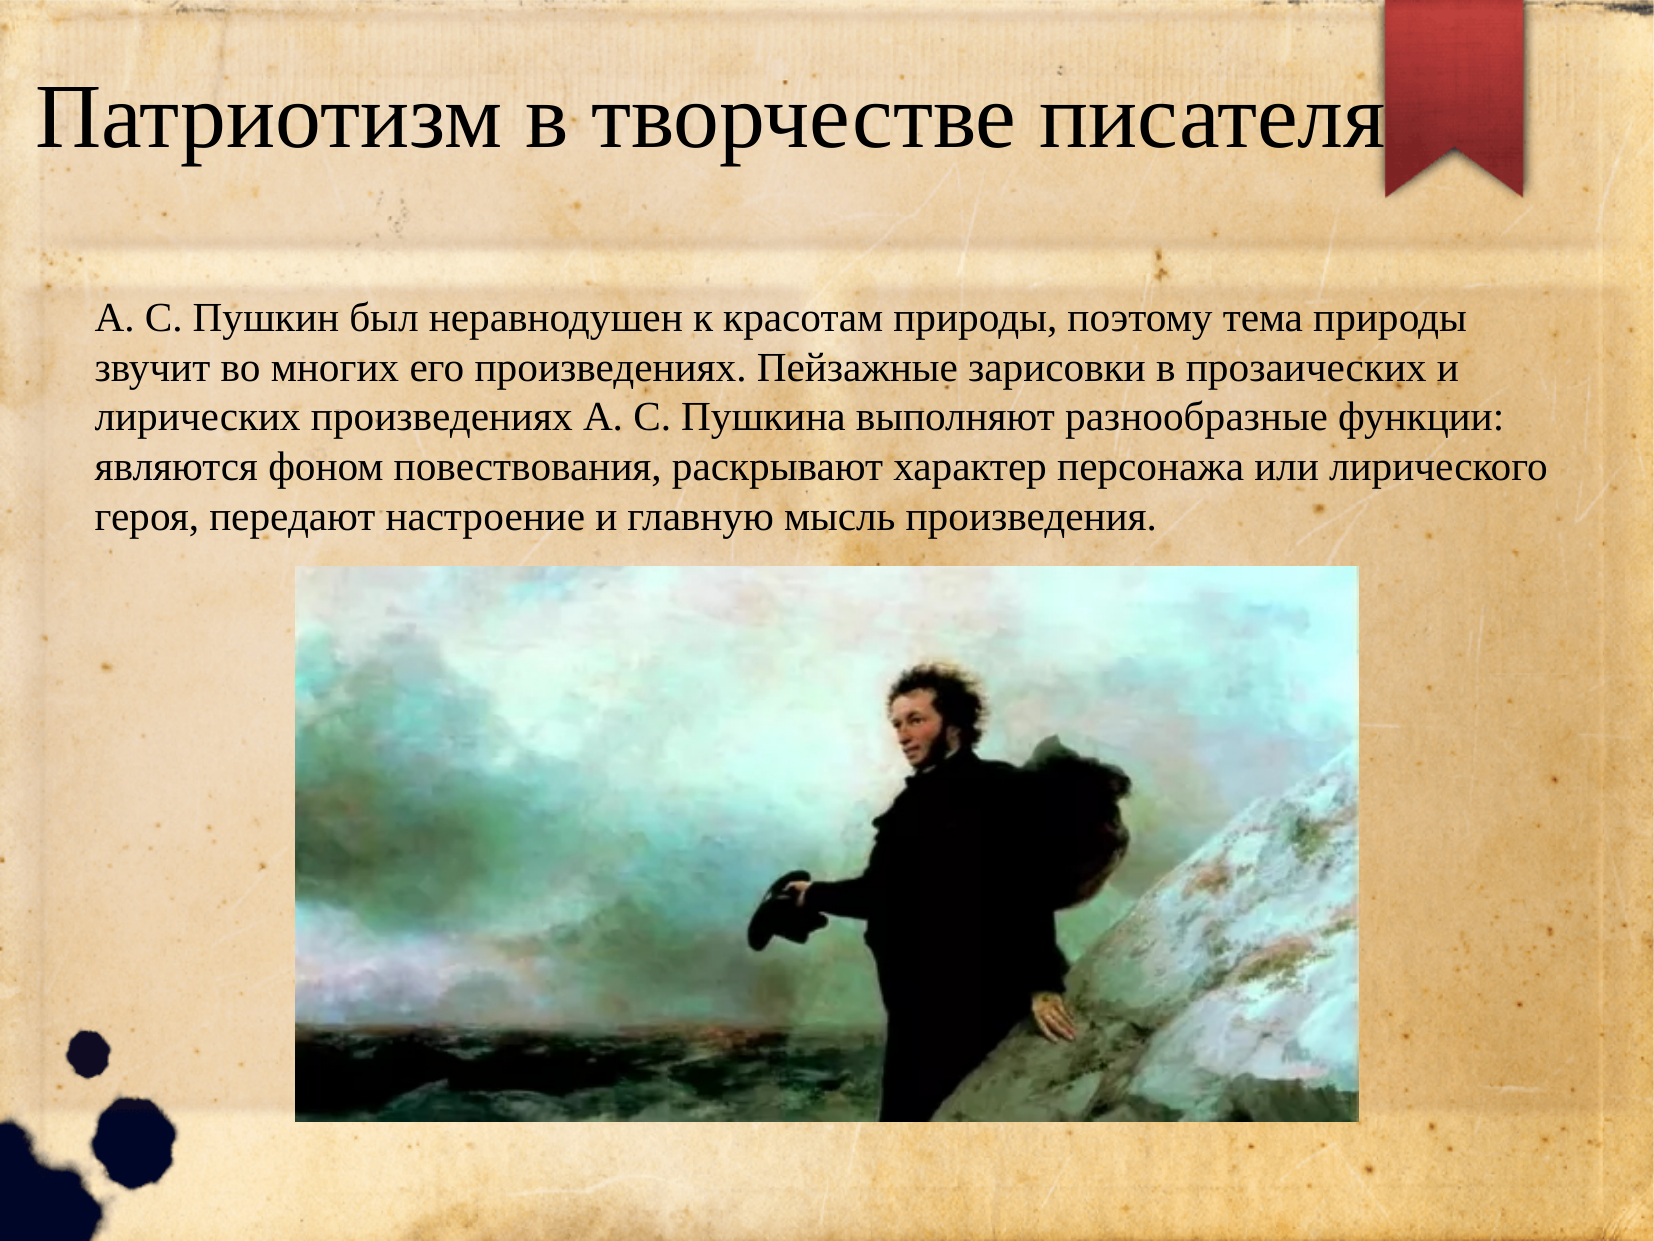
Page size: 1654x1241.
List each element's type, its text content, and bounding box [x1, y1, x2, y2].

list А. С. Пушкин был неравнодушен к красотам природы, поэтому тема природы звучит во многих его произведениях. Пейзажные зарисовки в прозаических и лирических произведениях А. С. Пушкина выполняют разнообразные функции: являются фоном повествования, раскрывают характер персонажа или лирического героя, передают настроение и главную мысль произведения. [94, 290, 1571, 544]
picture [295, 566, 1359, 1123]
title Патриотизм в творчестве писателя [35, 9, 1394, 213]
